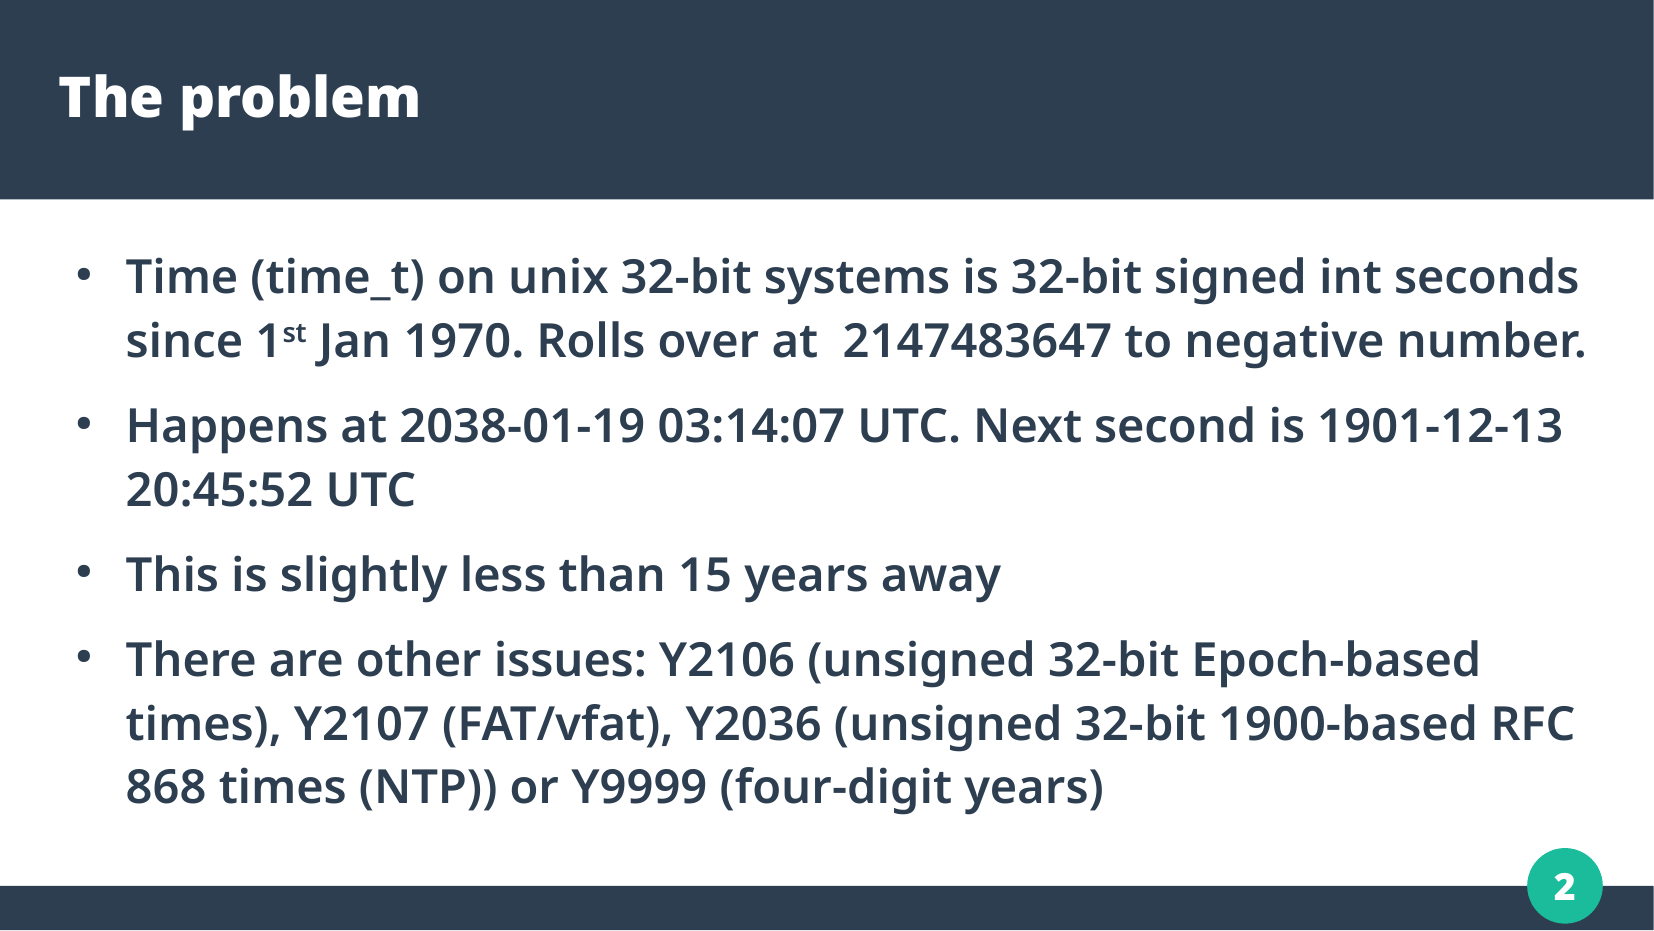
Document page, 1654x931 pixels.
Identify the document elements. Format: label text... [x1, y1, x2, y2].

list Time (time_t) on unix 32-bit systems is 32-bit signed int seconds since 1st Jan 1970. Rolls over at 2147483647 to negative number. Happens at 2038-01-19 03:14:07 UTC. Next second is 1901-12-13 20:45:52 UTC This is slightly less than 15 years away There are other issues: Y2106 (unsigned 32-bit Epoch-based times), Y2107 (FAT/vfat), Y2036 (unsigned 32-bit 1900-based RFC 868 times (NTP)) or Y9999 (four-digit years) [59, 243, 1595, 864]
title The problem [59, 37, 1595, 156]
